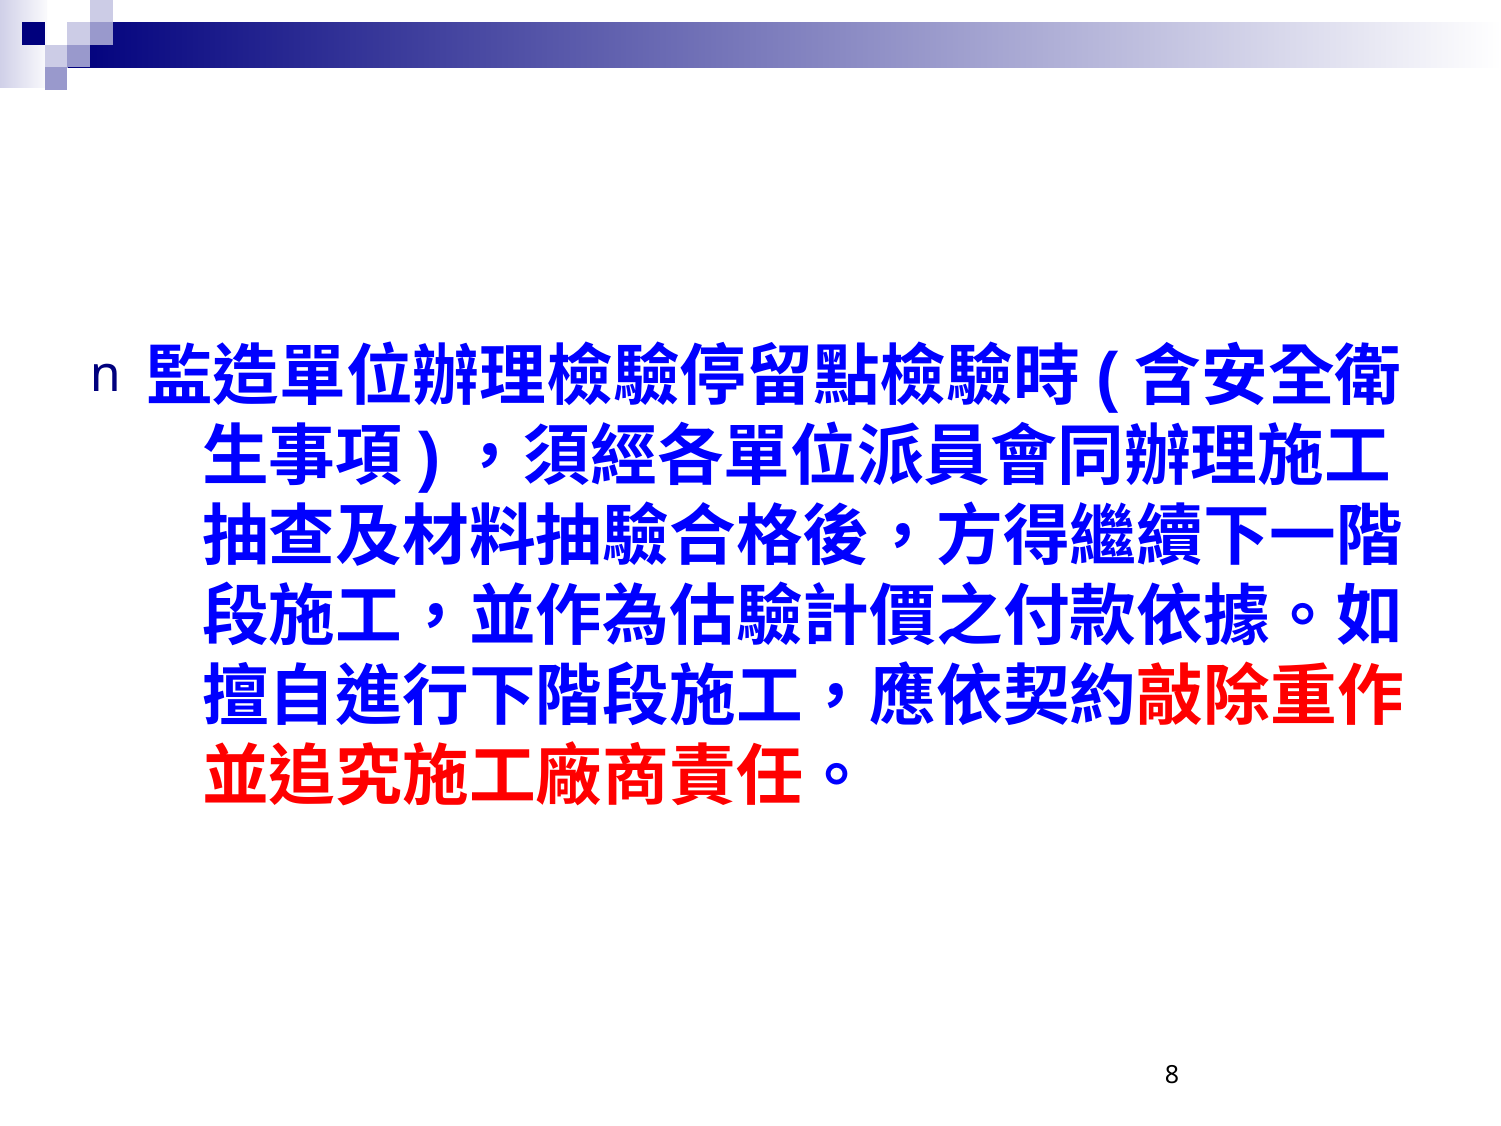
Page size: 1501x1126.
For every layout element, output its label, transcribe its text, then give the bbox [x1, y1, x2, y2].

list 監造單位辦理檢驗停留點檢驗時(含安全衛生事項)，須經各單位派員會同辦理施工抽查及材料抽驗合格後，方得繼續下一階段施工，並作為估驗計價之付款依據。如擅自進行下階段施工，應依契約敲除重作並追究施工廠商責任。 [74, 324, 1426, 964]
text_box [1149, 1025, 1501, 1101]
